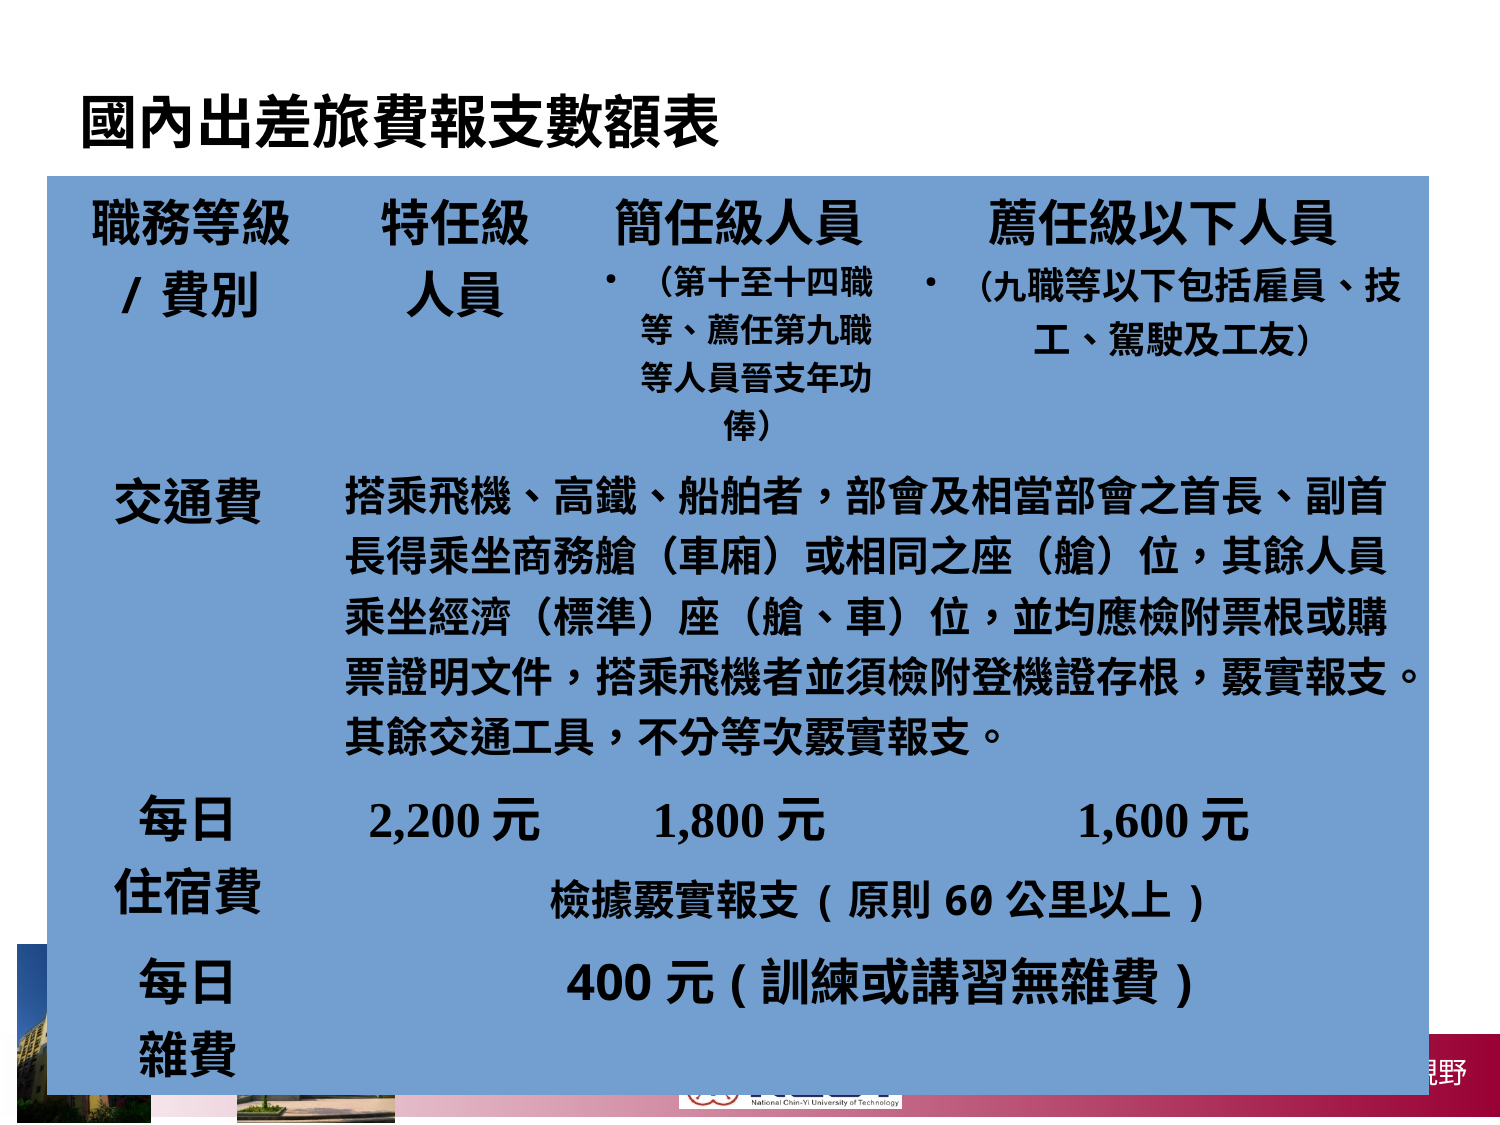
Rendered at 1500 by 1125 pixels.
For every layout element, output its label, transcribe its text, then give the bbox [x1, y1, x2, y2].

table_header 簡任級人員 （第十至十四職等、薦任第九職等人員晉支年功俸） [580, 176, 898, 455]
text_box [75, 1095, 426, 1103]
table_cell 2,200元 [330, 772, 580, 860]
table_header 薦任級以下人員 （九職等以下包括雇員、技工、駕駛及工友） [898, 176, 1429, 455]
table_cell 1,800元 [580, 772, 898, 860]
table_header 職務等級/費別 [47, 176, 330, 455]
table_cell 檢據覈實報支(原則60公里以上) [330, 860, 1429, 935]
table_cell 搭乘飛機、高鐵、船舶者，部會及相當部會之首長、副首長得乘坐商務艙（車廂）或相同之座（艙）位，其餘人員乘坐經濟（標準）座（艙、車）位，並均應檢附票根或購票證明文件，搭乘飛機者並須檢附登機證存根，覈實報支。其餘交通工具，不分等次覈實報支。 [330, 455, 1429, 772]
table_cell 每日 雜費 [47, 935, 330, 1095]
table_cell 400元(訓練或講習無雜費) [330, 935, 1429, 1095]
table_cell 交通費 [47, 455, 330, 772]
text_box 國內出差旅費報支數額表 [64, 78, 940, 165]
table_cell 1,600元 [898, 772, 1429, 860]
table_header 特任級 人員 [330, 176, 580, 455]
table_cell 每日 住宿費 [47, 772, 330, 935]
